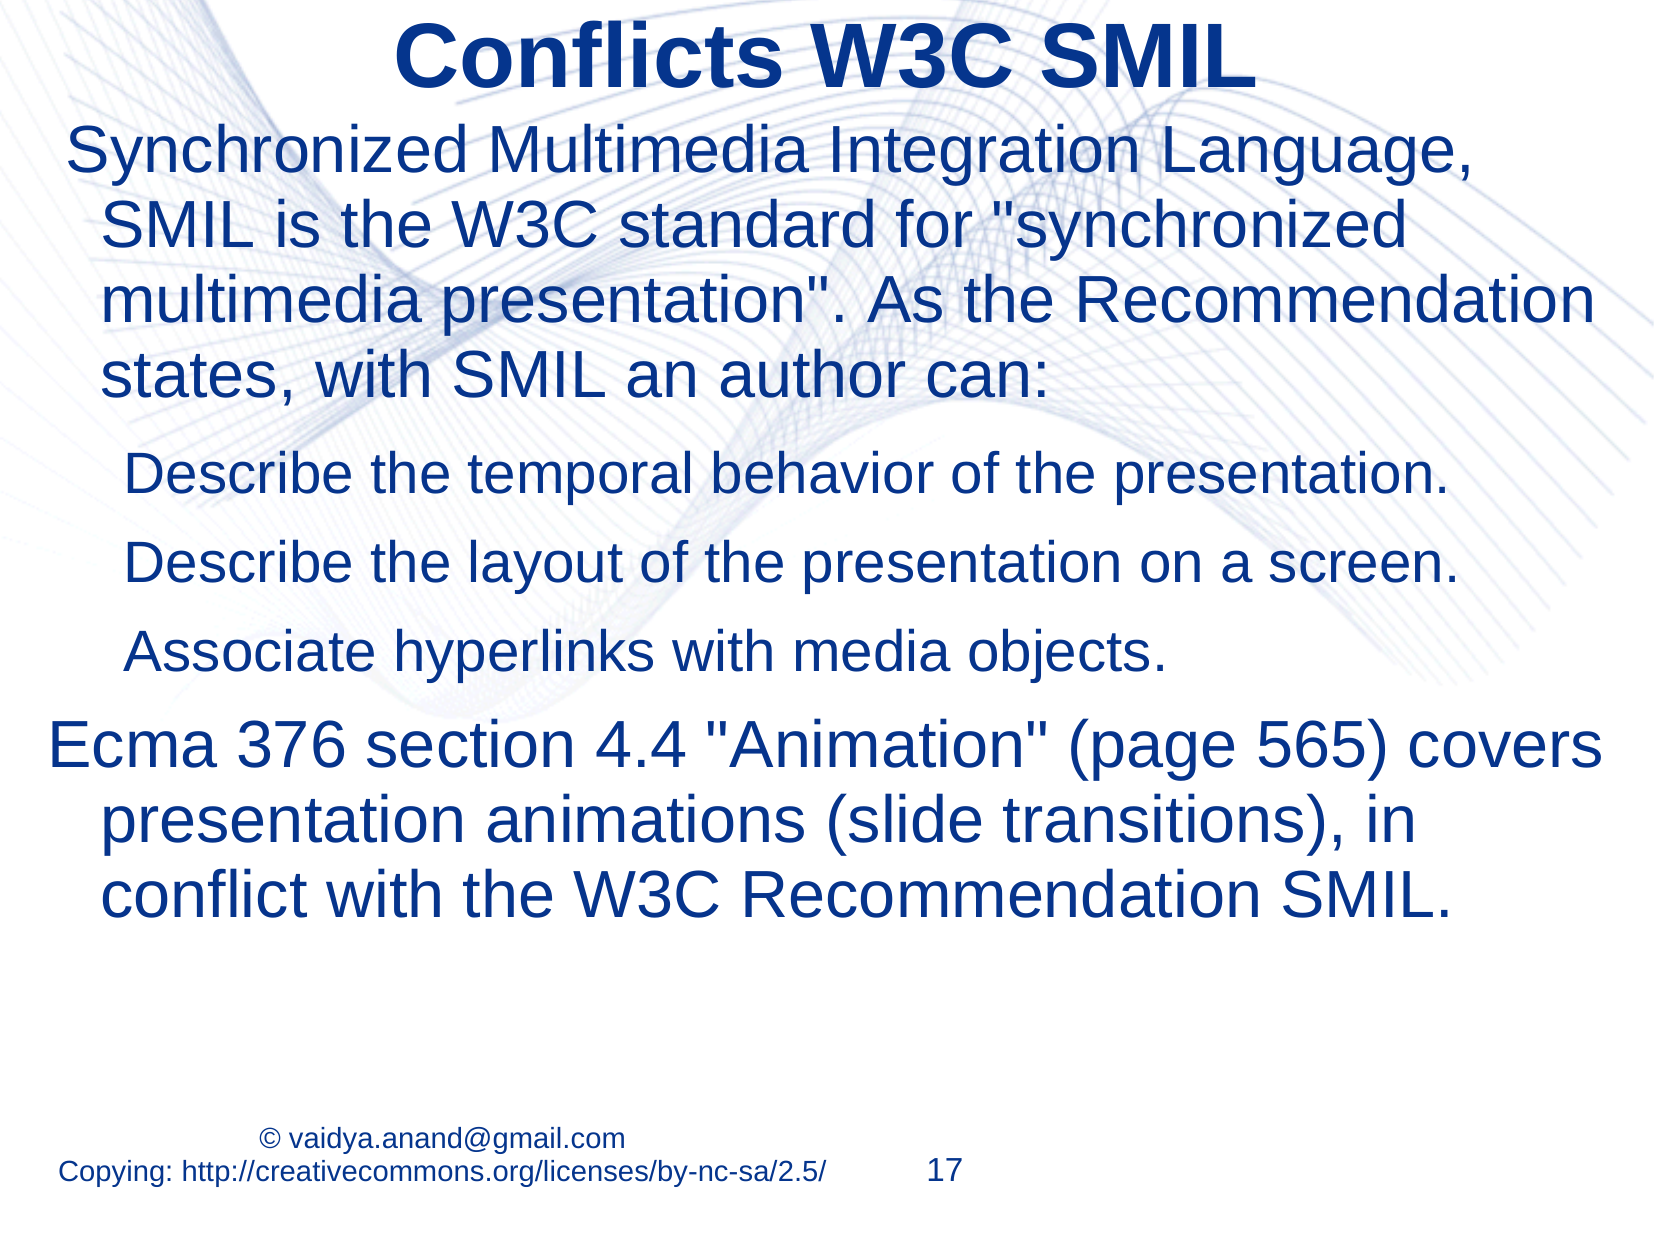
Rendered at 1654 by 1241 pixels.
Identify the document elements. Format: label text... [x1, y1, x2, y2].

title Conflicts W3C SMIL [29, 0, 1625, 112]
list Synchronized Multimedia Integration Language, SMIL is the W3C standard for "synchronized multimedia presentation". As the Recommendation states, with SMIL an author can: Describe the temporal behavior of the presentation. Describe the layout of the presentation on a screen. Associate hyperlinks with media objects. Ecma 376 section 4.4 "Animation" (page 565) covers presentation animations (slide transitions), in conflict with the W3C Recommendation SMIL. [29, 112, 1625, 1223]
picture [0, 0, 1654, 1241]
